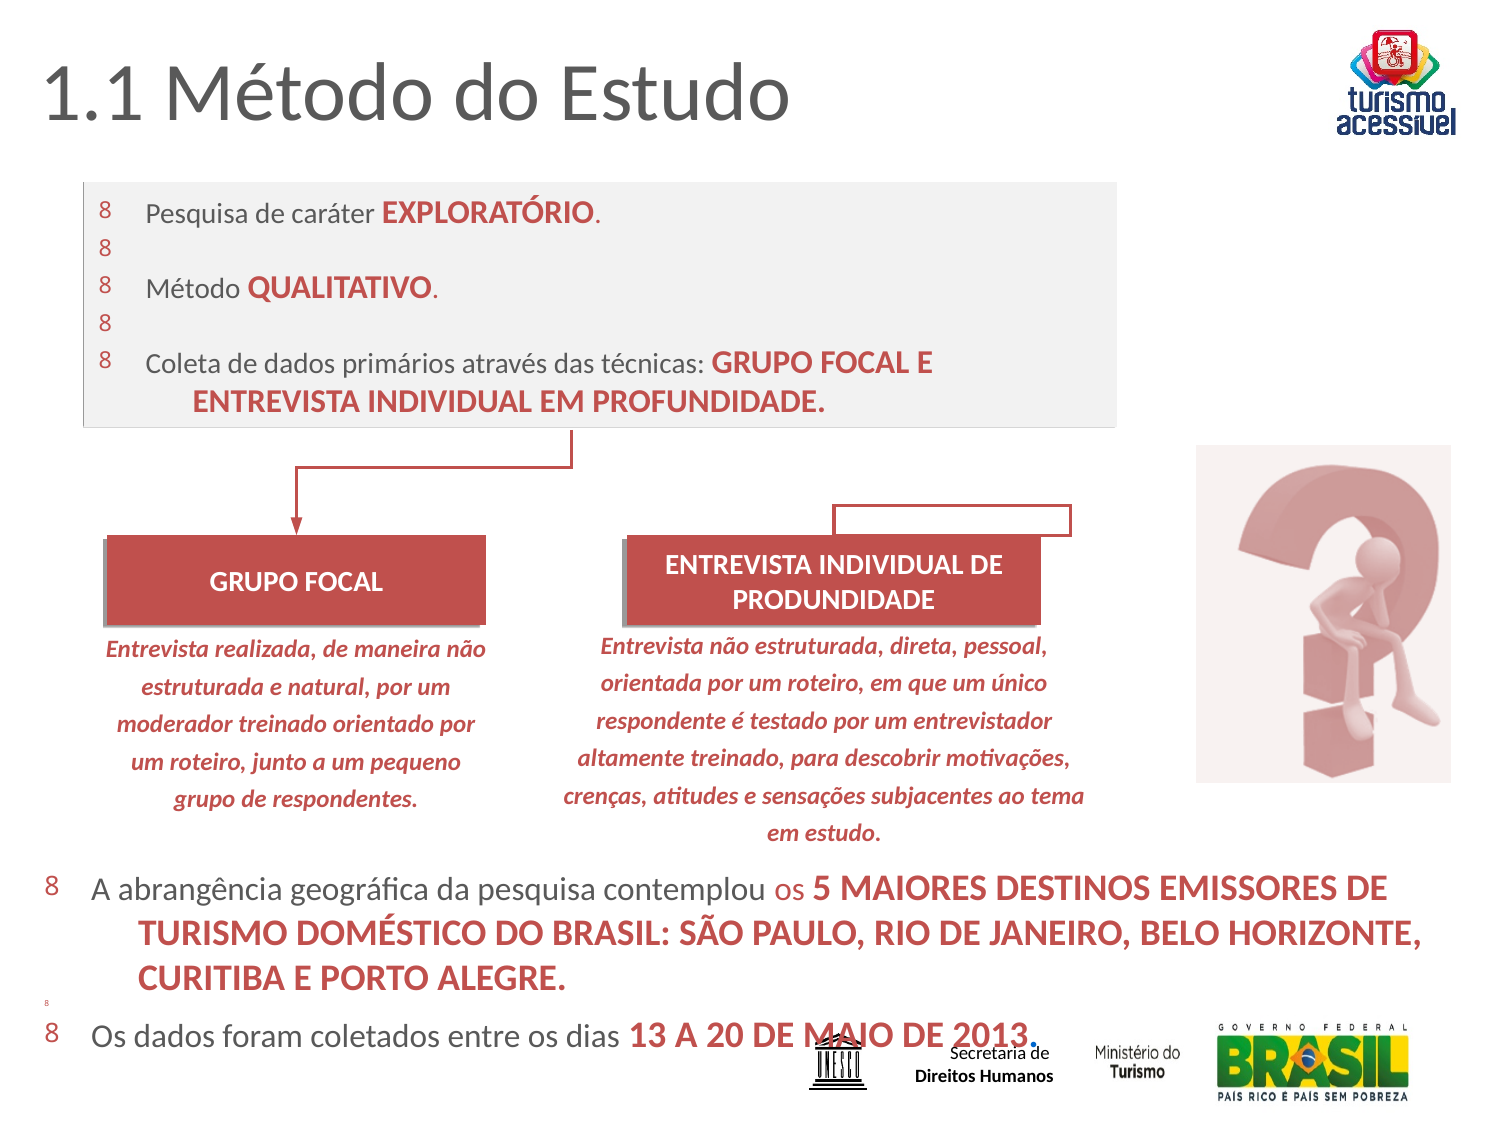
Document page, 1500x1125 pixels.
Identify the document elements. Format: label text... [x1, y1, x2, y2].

text_box Entrevista não estruturada, direta, pessoal, orientada por um roteiro, em que um único respondente é testado por um entrevistador altamente treinado, para descobrir motivações, crenças, atitudes e sensações subjacentes ao tema em estudo. [544, 614, 1105, 854]
text_box Pesquisa de caráter exploratório. Método qualitativo. Coleta de dados primários através das técnicas: grupo focal e entrevista individual em profundidade. [84, 182, 1117, 427]
text_box GRUPO FOCAL [107, 535, 486, 618]
text_box Entrevista realizada, de maneira não estruturada e natural, por um moderador treinado orientado por um roteiro, junto a um pequeno grupo de respondentes. [84, 618, 509, 820]
title 1.1 Método do Estudo [24, 0, 916, 182]
text_box ENTREVISTA Individual DE PRODUNDIDADE [627, 535, 1041, 614]
text_box A abrangência geográfica da pesquisa contemplou os 5 maiores destinos emissores de turismo doméstico do Brasil: São Paulo, Rio de Janeiro, Belo Horizonte, Curitiba e Porto Alegre. Os dados foram coletados entre os dias 13 a 20 de maio de 2013. [29, 855, 1459, 1063]
picture [1196, 446, 1451, 783]
